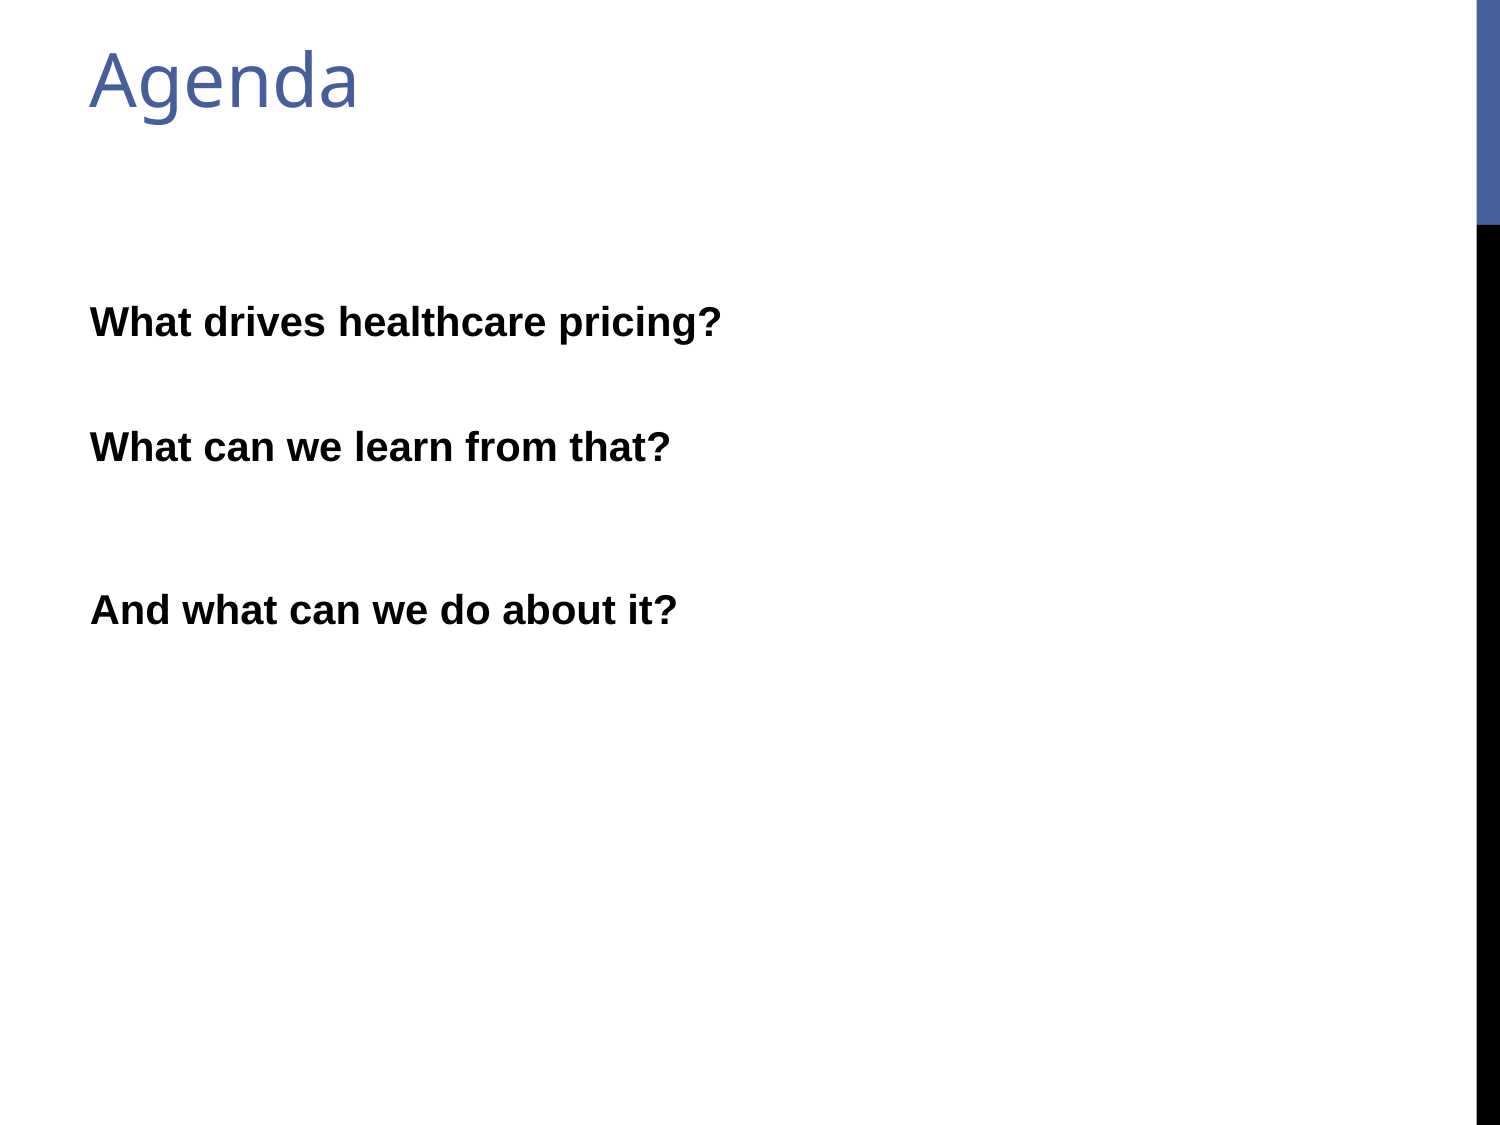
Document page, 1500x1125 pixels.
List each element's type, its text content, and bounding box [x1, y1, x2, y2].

title Agenda [75, 25, 1025, 250]
list What drives healthcare pricing? What can we learn from that? And what can we do about it? [75, 287, 1325, 1005]
